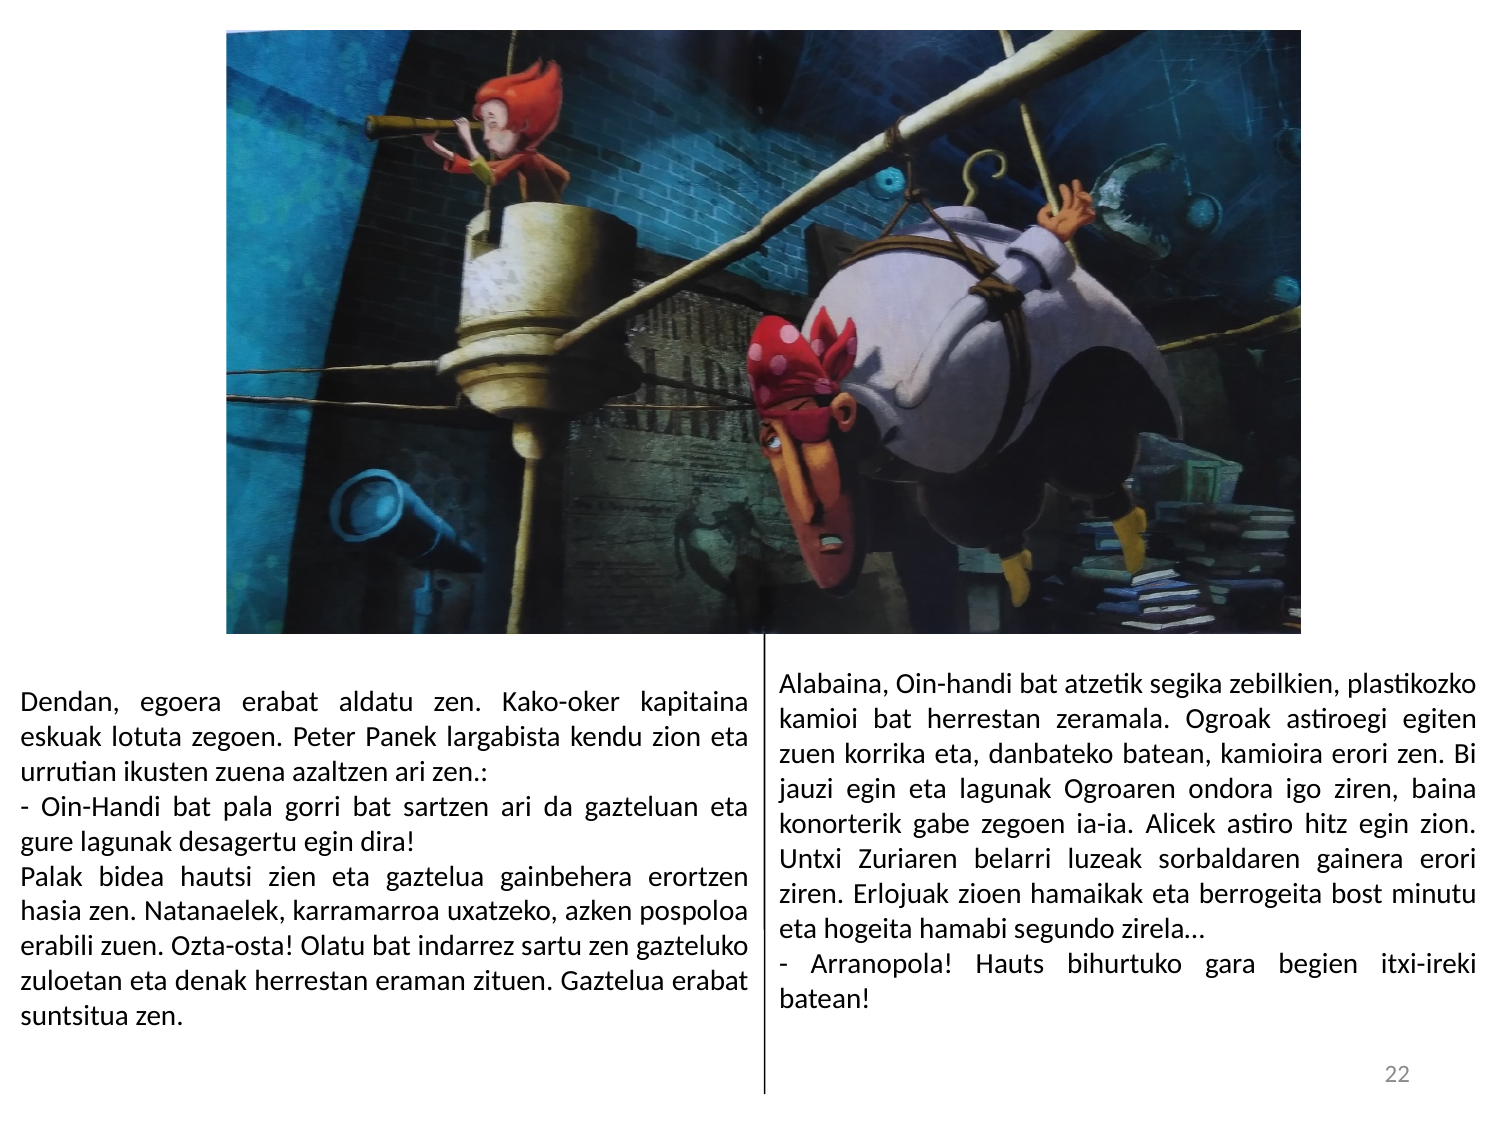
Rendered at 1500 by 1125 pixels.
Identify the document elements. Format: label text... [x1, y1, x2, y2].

picture [226, 30, 1301, 634]
text_box Alabaina, Oin-handi bat atzetik segika zebilkien, plastikozko kamioi bat herrestan zeramala. Ogroak astiroegi egiten zuen korrika eta, danbateko batean, kamioira erori zen. Bi jauzi egin eta lagunak Ogroaren ondora igo ziren, baina konorterik gabe zegoen ia-ia. Alicek astiro hitz egin zion. Untxi Zuriaren belarri luzeak sorbaldaren gainera erori ziren. Erlojuak zioen hamaikak eta berrogeita bost minutu eta hogeita hamabi segundo zirela… - Arranopola! Hauts bihurtuko gara begien itxi-ireki batean! [764, 656, 1492, 1022]
slide_number <numéro> [1074, 1042, 1425, 1103]
text_box Dendan, egoera erabat aldatu zen. Kako-oker kapitaina eskuak lotuta zegoen. Peter Panek largabista kendu zion eta urrutian ikusten zuena azaltzen ari zen.: - Oin-Handi bat pala gorri bat sartzen ari da gazteluan eta gure lagunak desagertu egin dira! Palak bidea hautsi zien eta gaztelua gainbehera erortzen hasia zen. Natanaelek, karramarroa uxatzeko, azken pospoloa erabili zuen. Ozta-osta! Olatu bat indarrez sartu zen gazteluko zuloetan eta denak herrestan eraman zituen. Gaztelua erabat suntsitua zen. [5, 674, 764, 1040]
